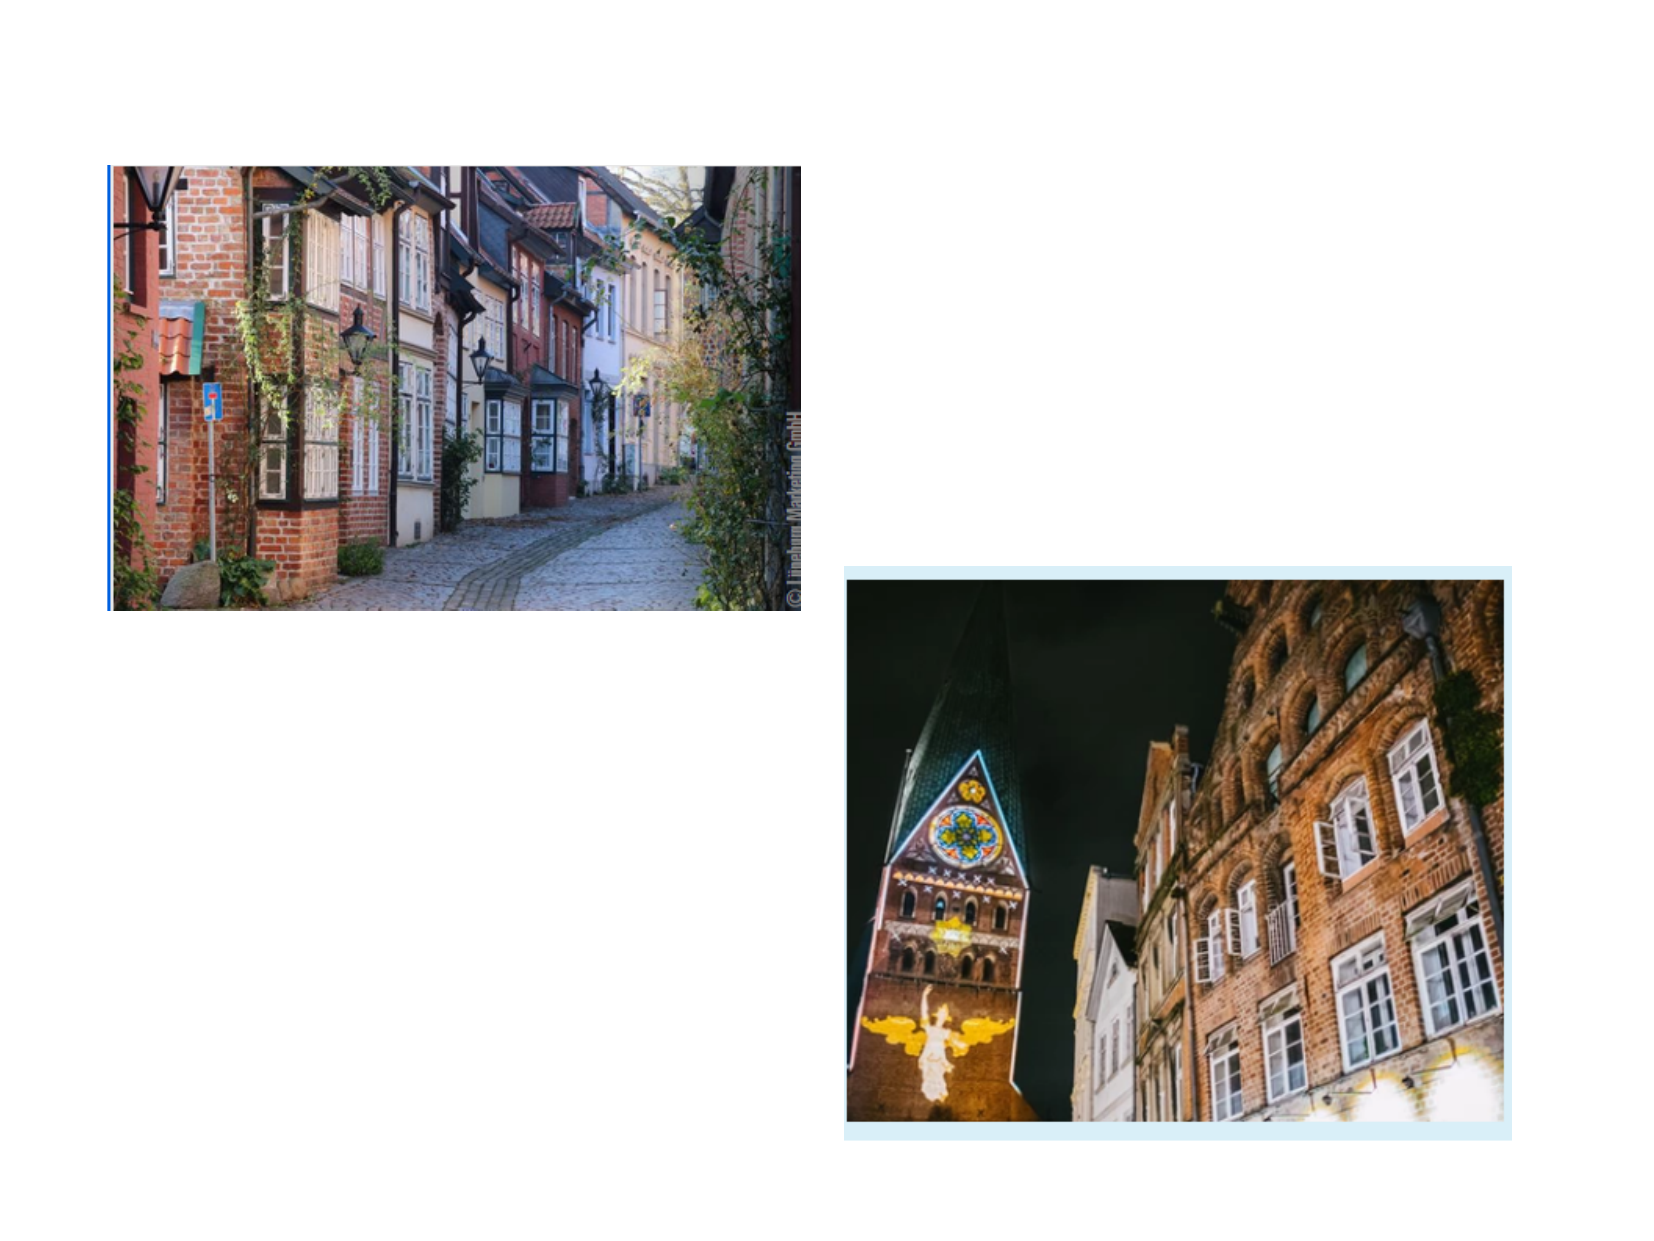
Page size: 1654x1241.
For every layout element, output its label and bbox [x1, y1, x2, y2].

picture [844, 566, 1512, 1144]
picture [106, 165, 801, 611]
